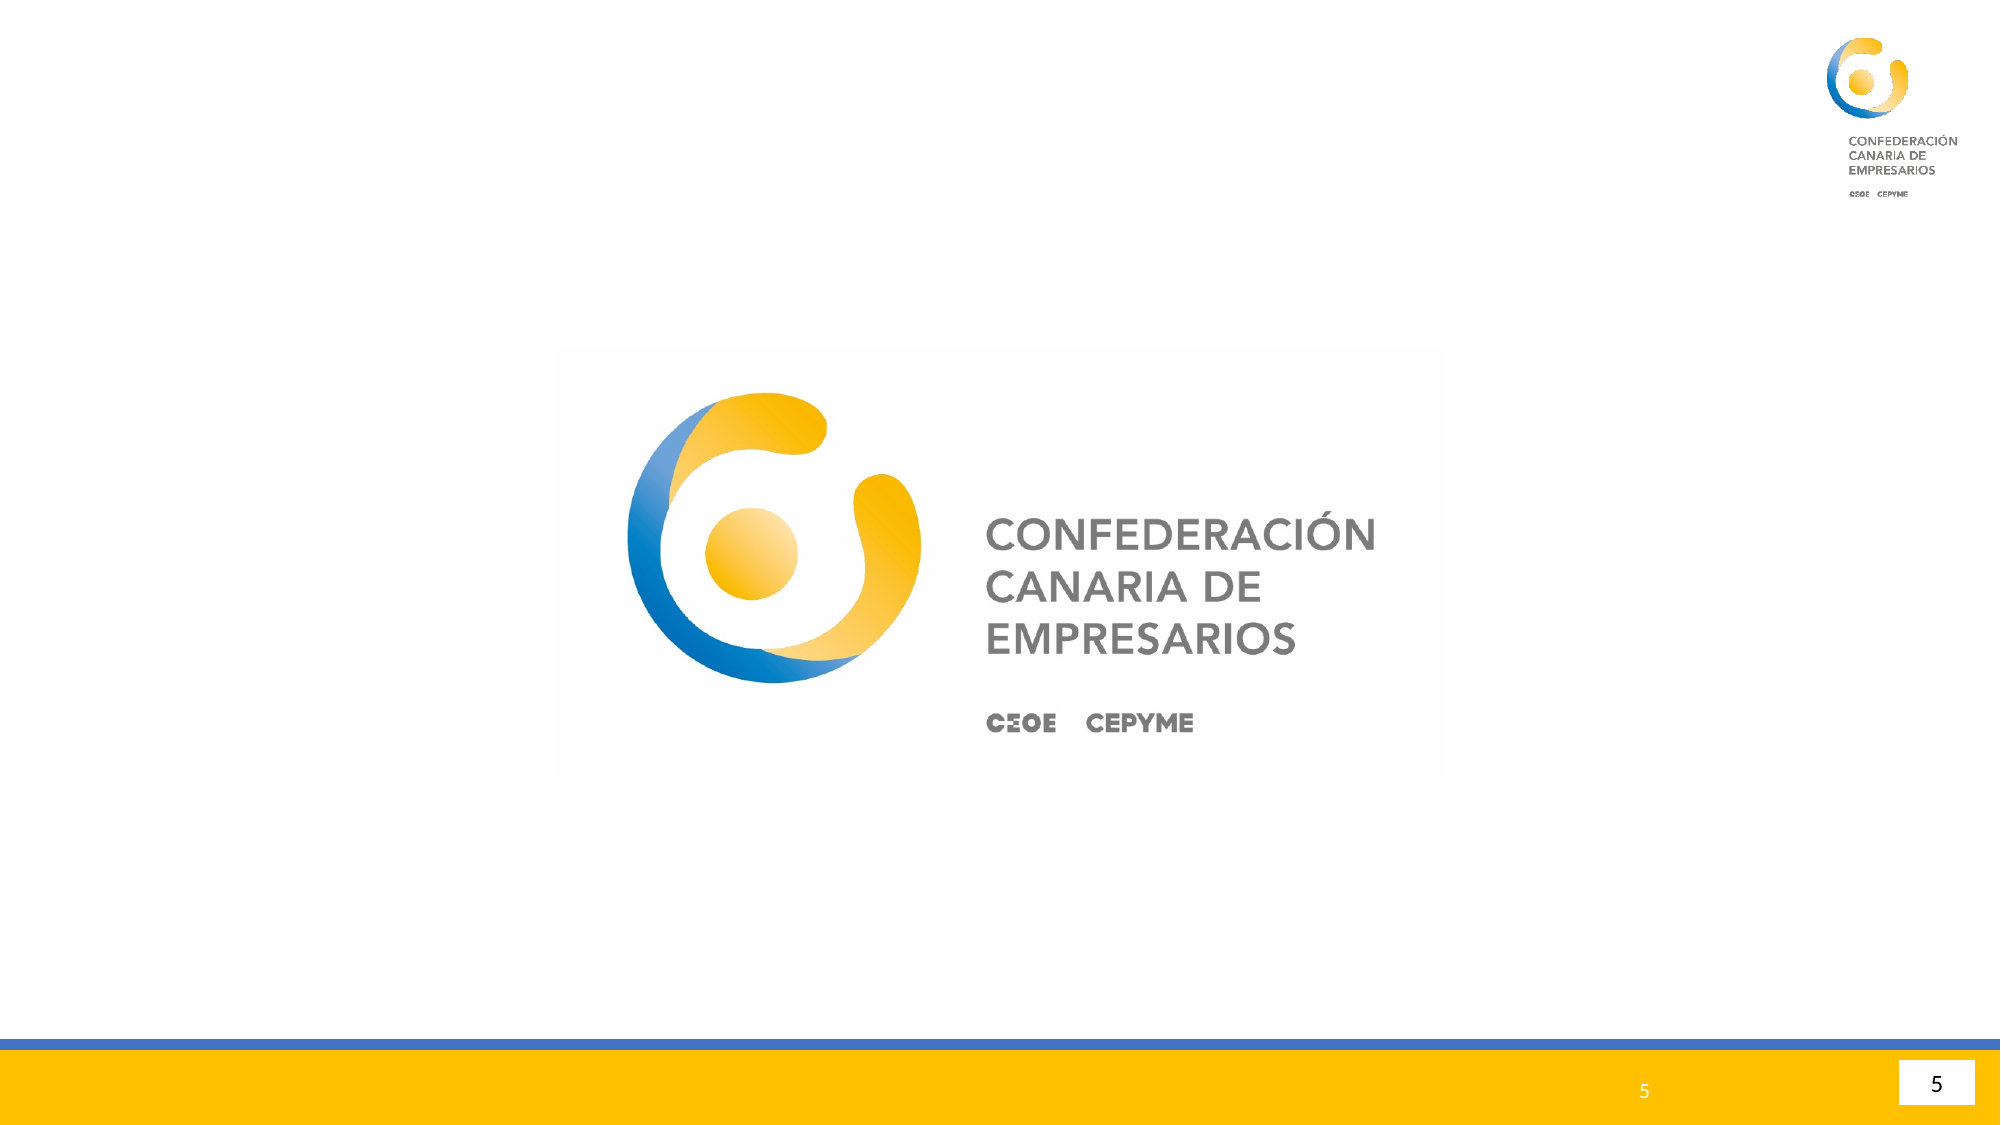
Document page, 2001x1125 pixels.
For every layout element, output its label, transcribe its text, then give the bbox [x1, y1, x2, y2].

picture [555, 348, 1445, 777]
text_box 5 [1624, 1059, 1840, 1120]
